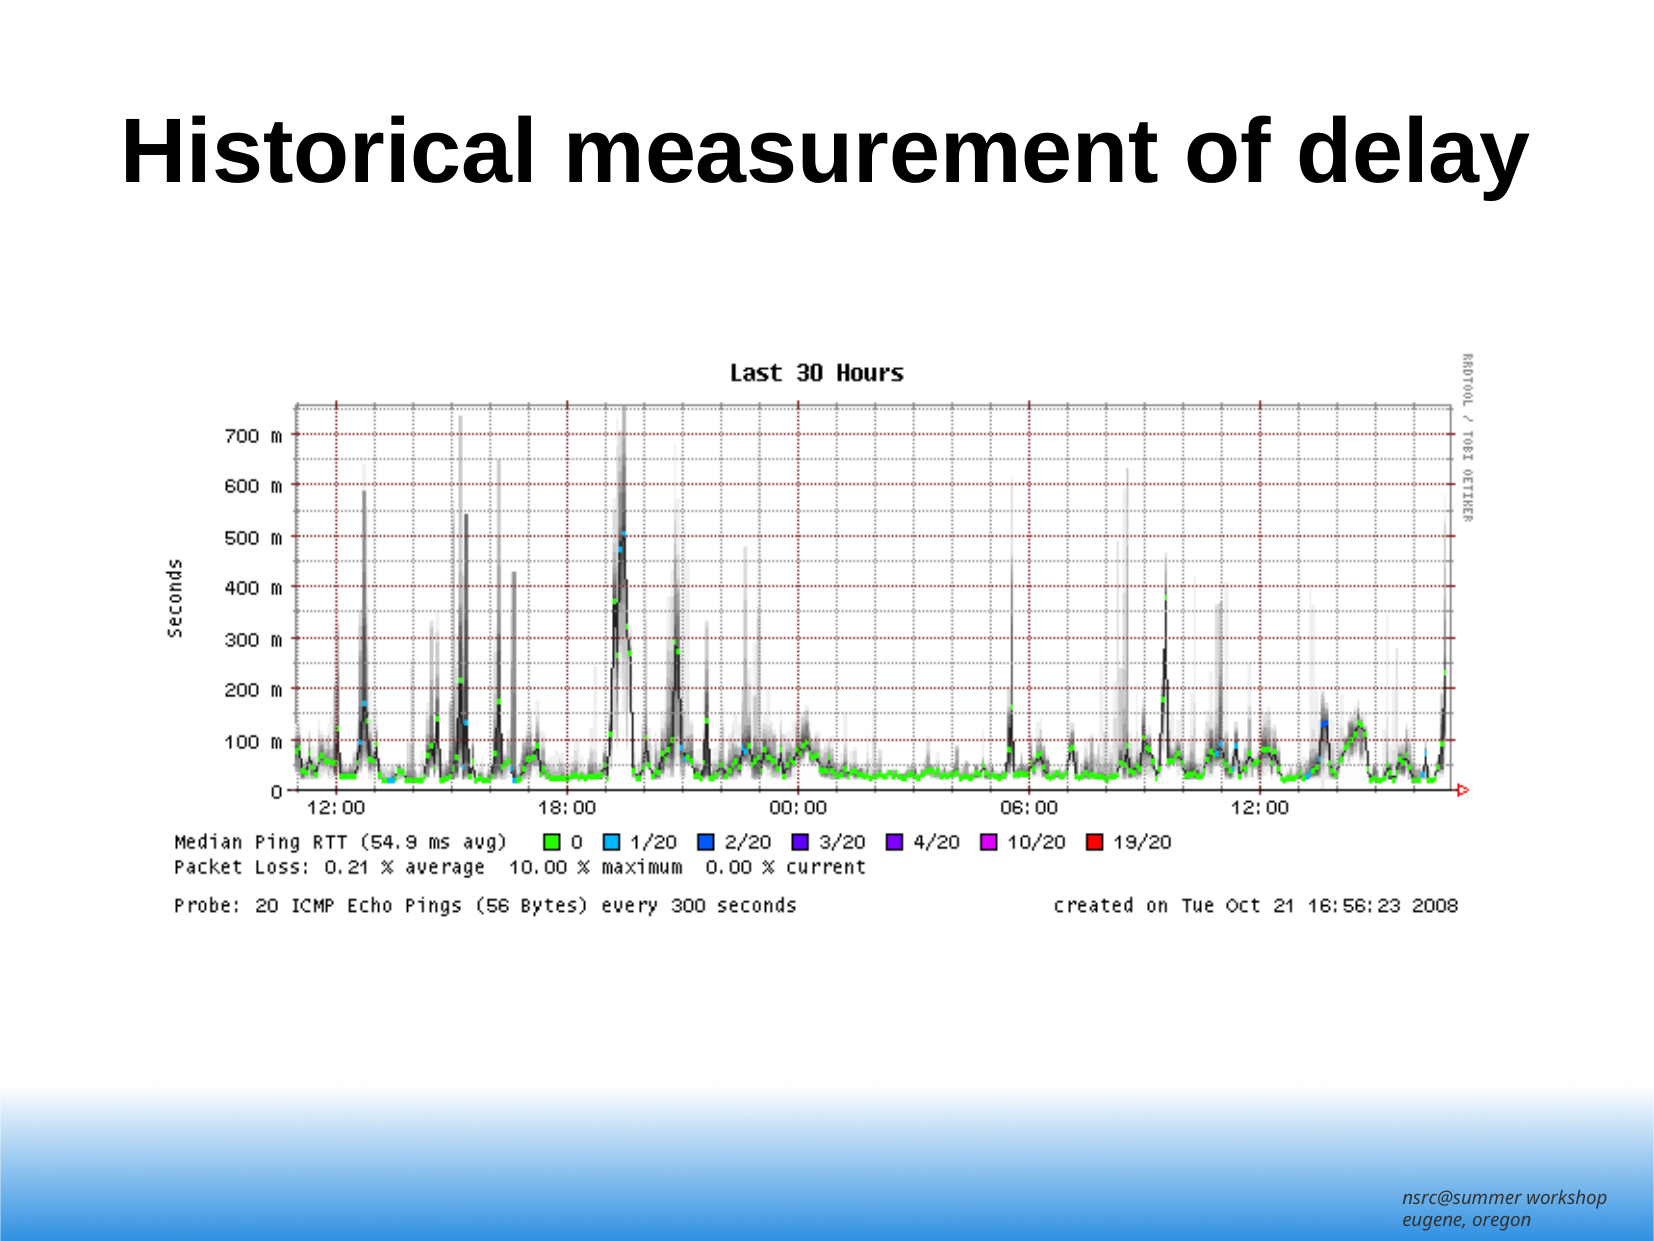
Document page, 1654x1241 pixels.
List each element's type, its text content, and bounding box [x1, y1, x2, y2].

picture [151, 345, 1481, 932]
picture [0, 1083, 1654, 1241]
title Historical measurement of delay [82, 45, 1571, 260]
